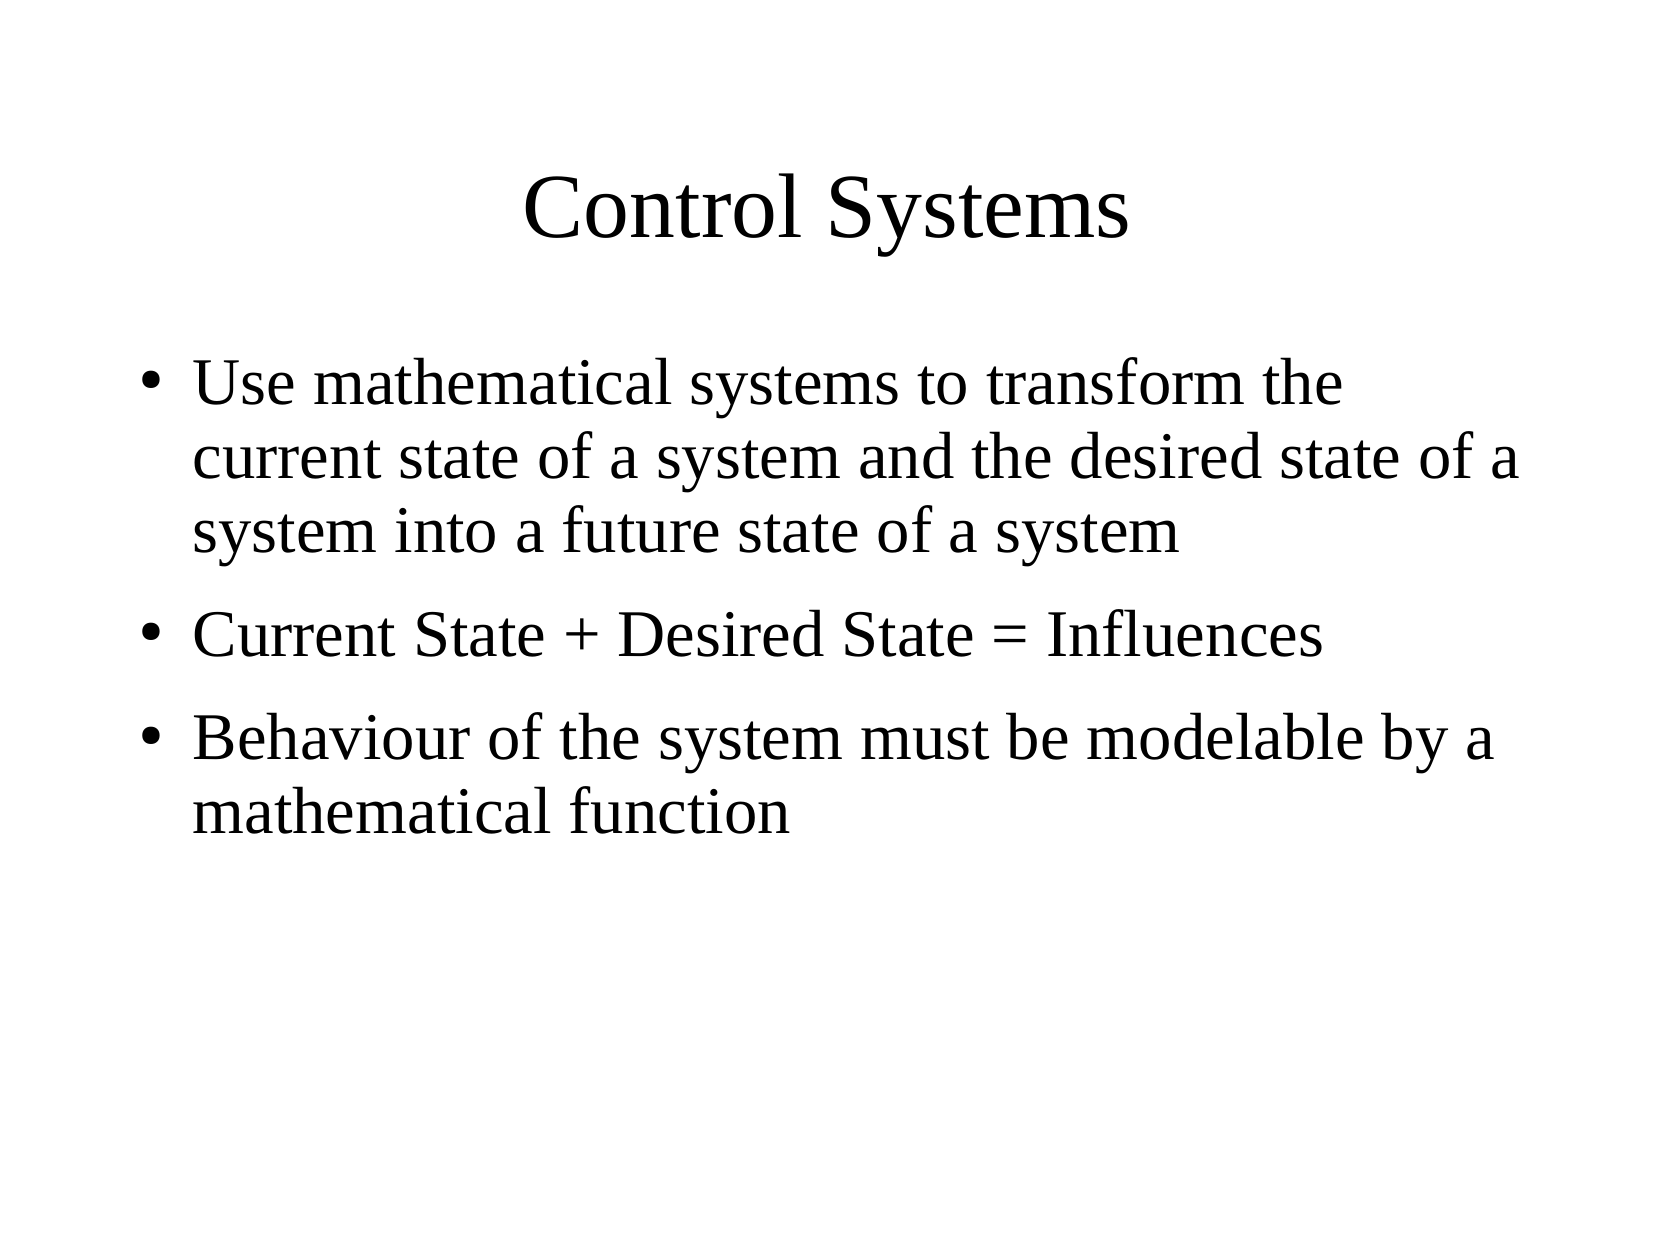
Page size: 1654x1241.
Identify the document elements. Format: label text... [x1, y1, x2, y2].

list Use mathematical systems to transform the current state of a system and the desired state of a system into a future state of a system Current State + Desired State = Influences Behaviour of the system must be modelable by a mathematical function [121, 344, 1534, 1127]
title Control Systems [121, 102, 1534, 311]
